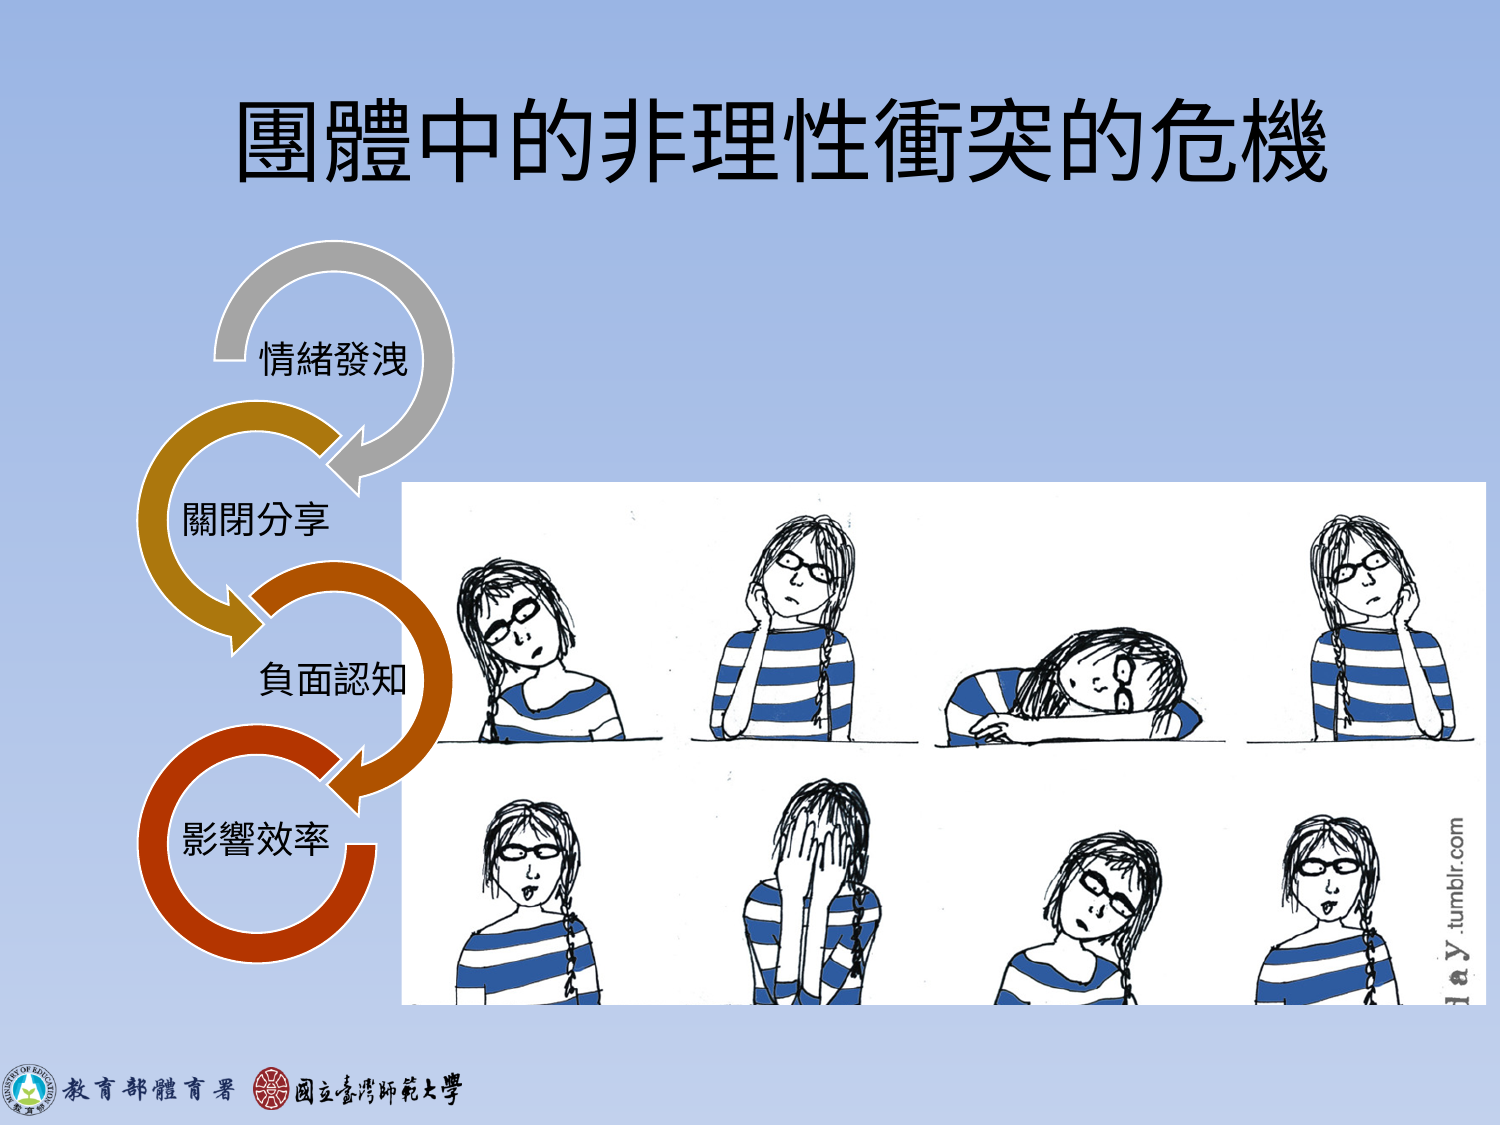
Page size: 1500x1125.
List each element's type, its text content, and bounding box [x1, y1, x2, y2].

text_box 關閉分享 [178, 482, 334, 560]
text_box 情緒發洩 [256, 322, 412, 400]
text_box [214, 241, 454, 496]
text_box 負面認知 [256, 642, 412, 720]
text_box [249, 561, 454, 817]
text_box [137, 400, 342, 656]
picture [401, 482, 1487, 1005]
title 團體中的非理性衝突的危機 [138, 45, 1426, 233]
picture [401, 624, 422, 738]
text_box 影響效率 [178, 802, 334, 881]
text_box [137, 724, 377, 964]
